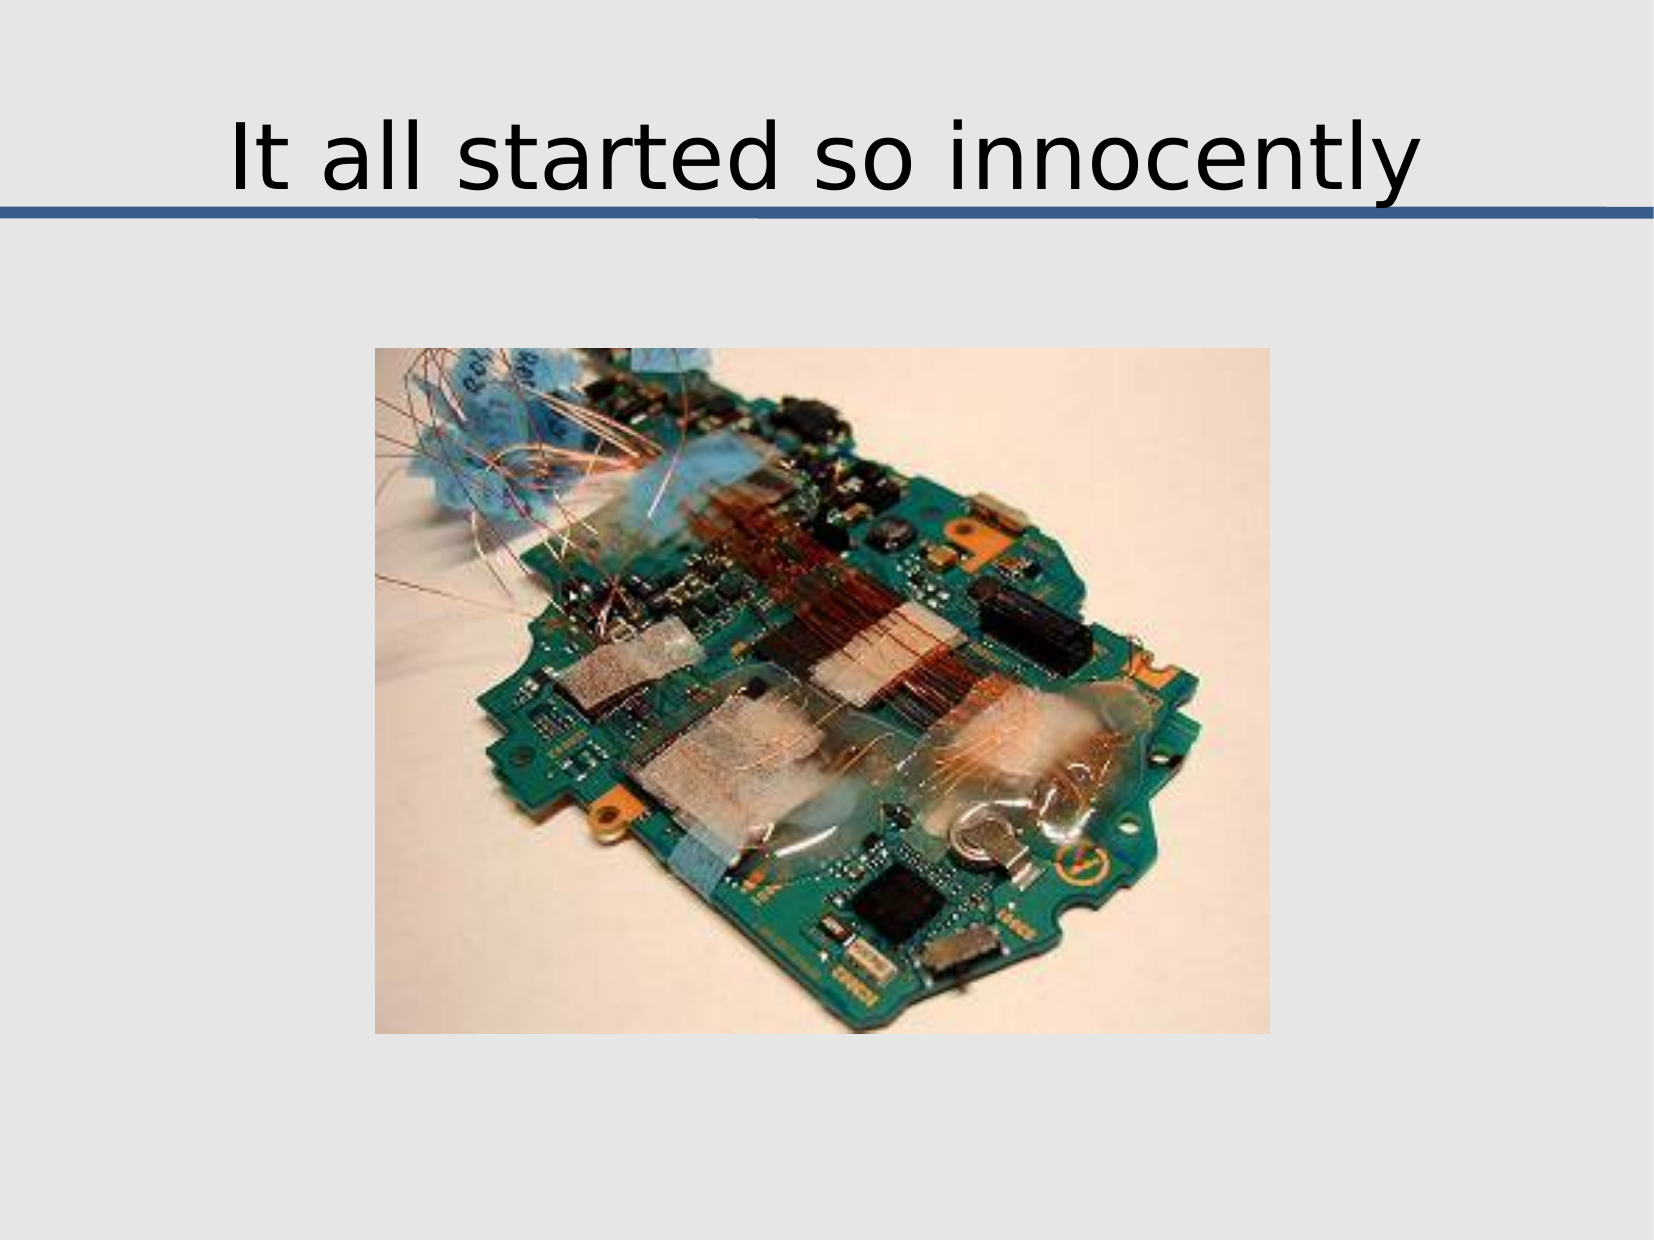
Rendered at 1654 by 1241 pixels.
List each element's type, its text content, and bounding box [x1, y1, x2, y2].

title It all started so innocently [82, 49, 1571, 257]
picture [375, 348, 1270, 1034]
